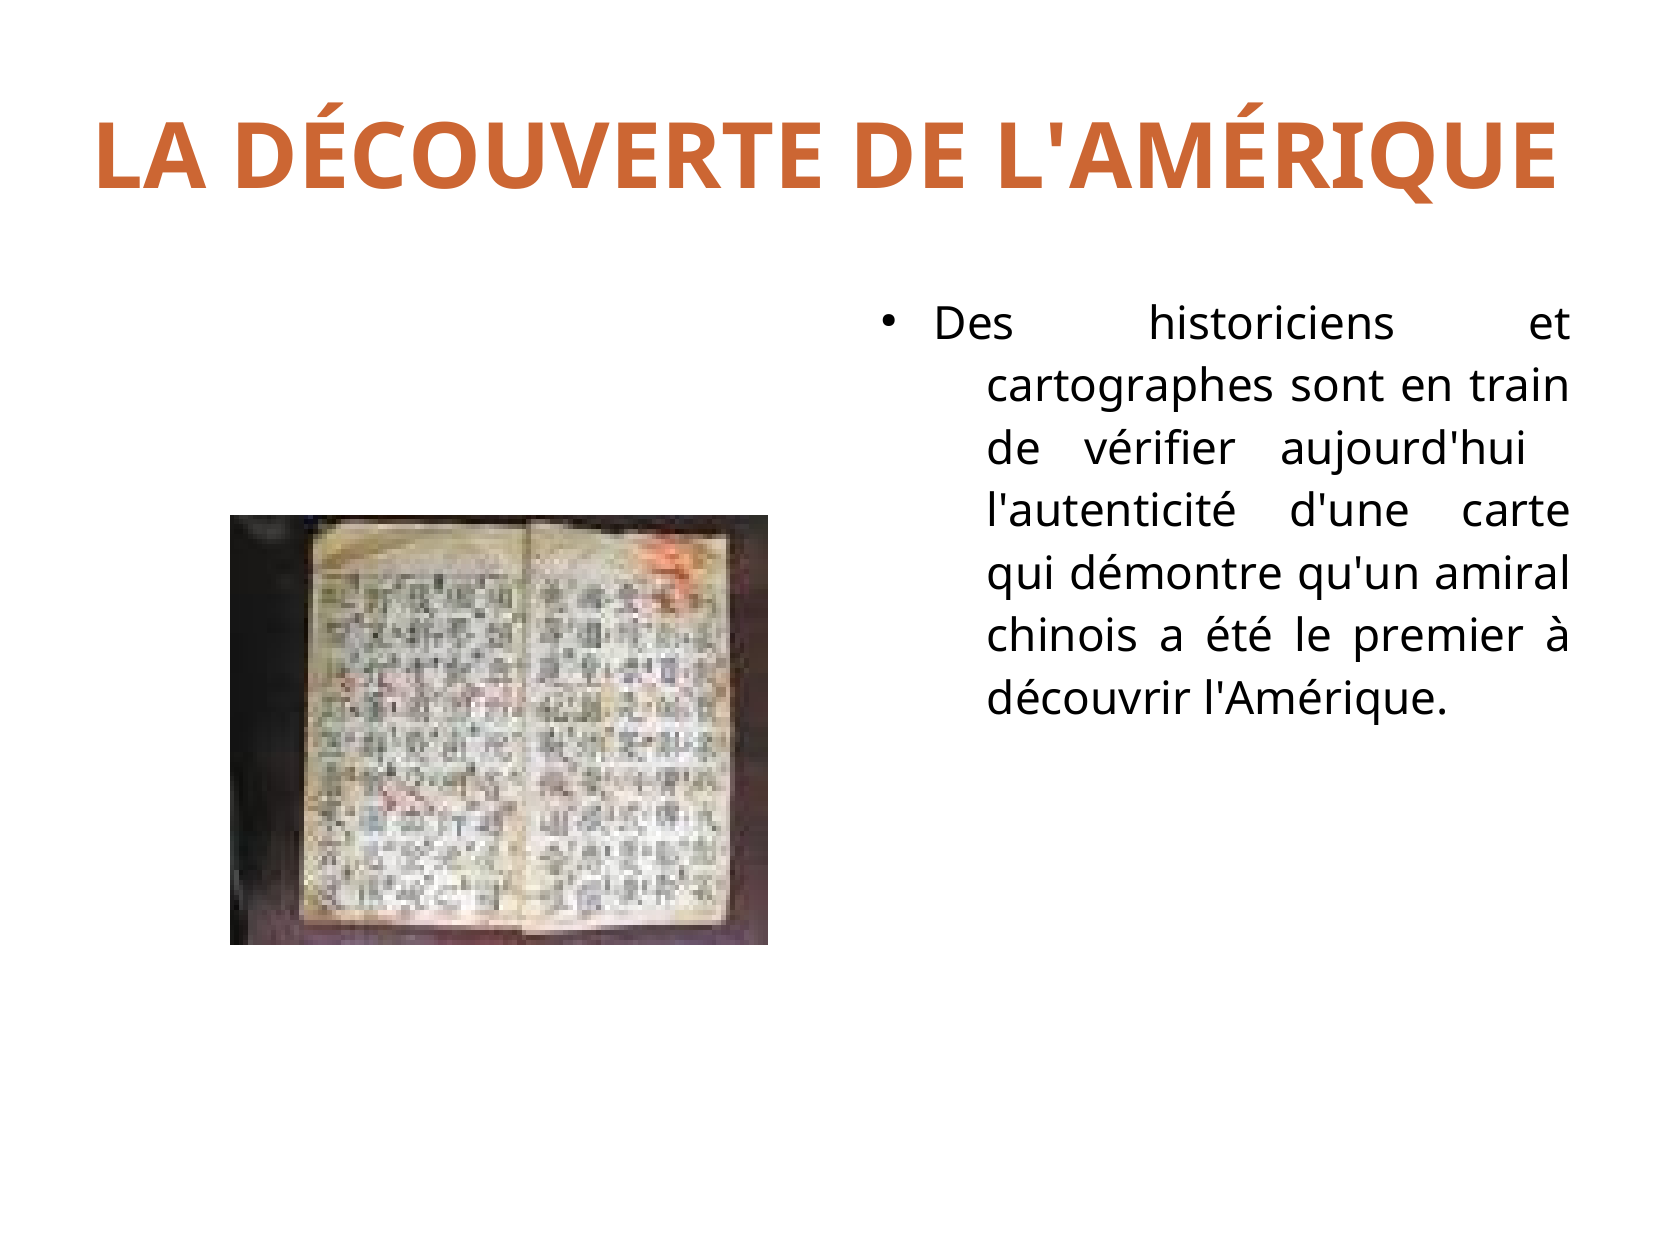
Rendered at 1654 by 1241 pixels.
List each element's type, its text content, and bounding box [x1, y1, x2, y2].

picture [230, 515, 768, 945]
list Des historiciens et cartographes sont en train de vérifier aujourd'hui l'autenticité d'une carte qui démontre qu'un amiral chinois a été le premier à découvrir l'Amérique. [845, 290, 1572, 1094]
title LA DÉCOUVERTE DE L'AMÉRIQUE [82, 41, 1571, 265]
